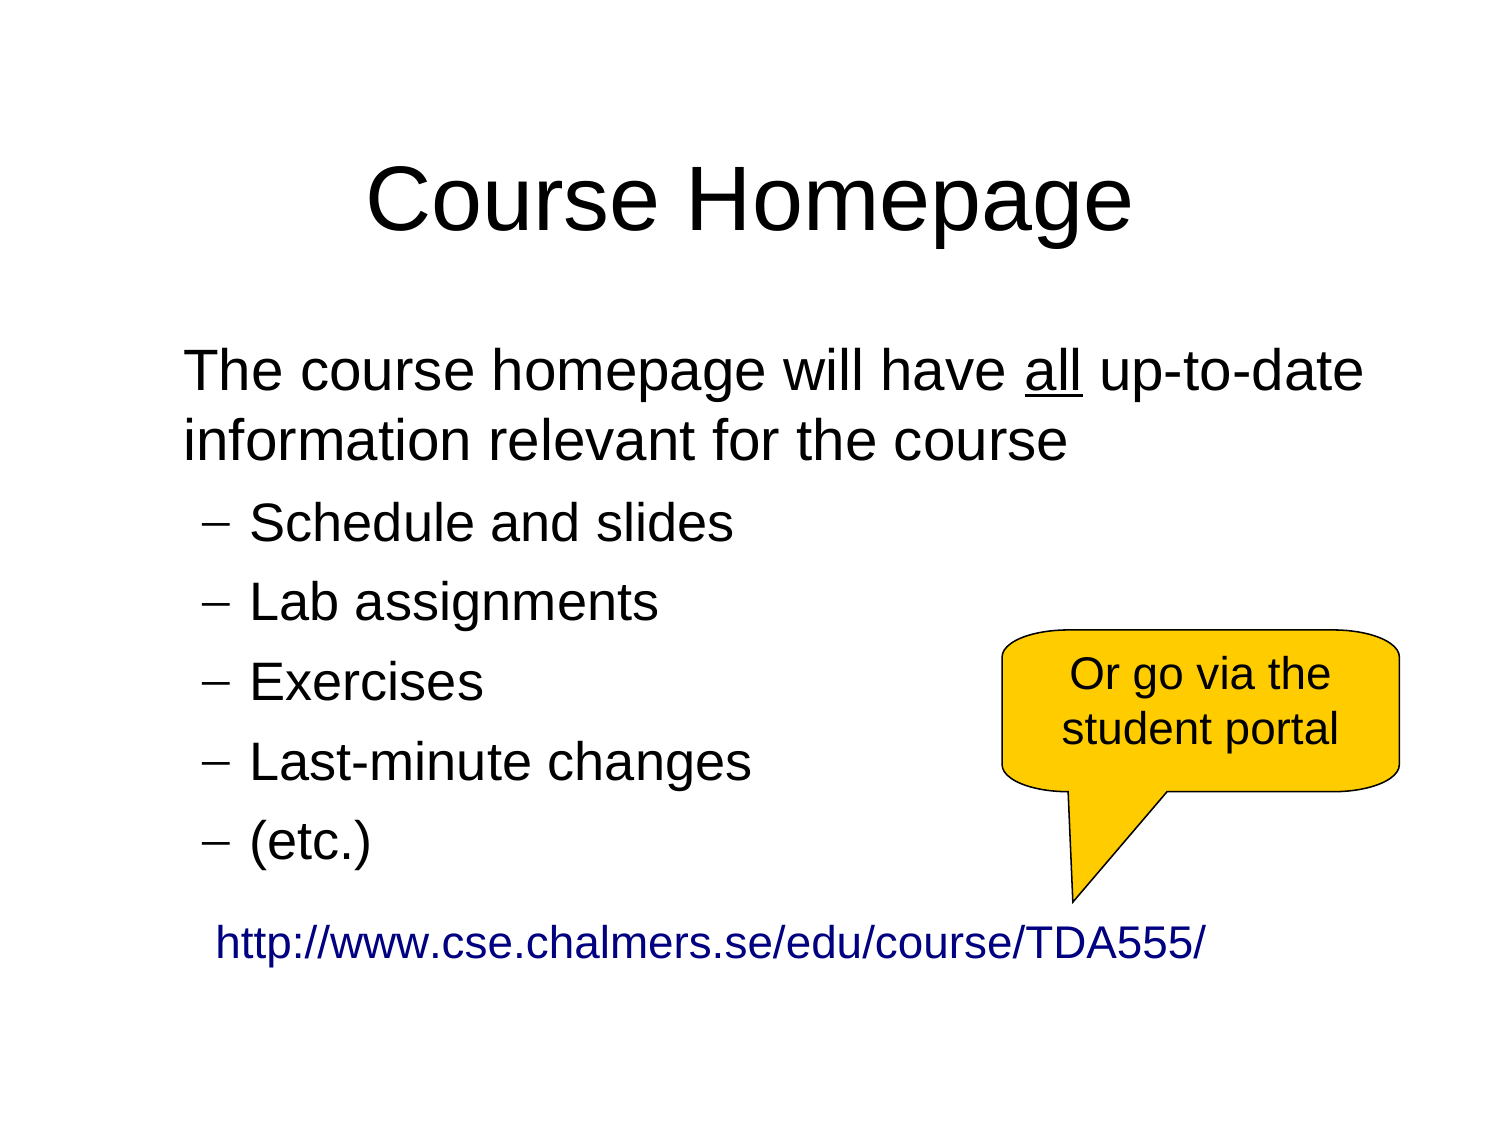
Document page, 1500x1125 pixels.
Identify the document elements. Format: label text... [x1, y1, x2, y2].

list The course homepage will have all up-to-date information relevant for the course Schedule and slides Lab assignments Exercises Last-minute changes (etc.) [112, 324, 1388, 978]
title Course Homepage [112, 99, 1388, 288]
text_box Or go via the student portal [1002, 629, 1400, 903]
text_box http://www.cse.chalmers.se/edu/course/TDA555/ [200, 905, 1453, 976]
